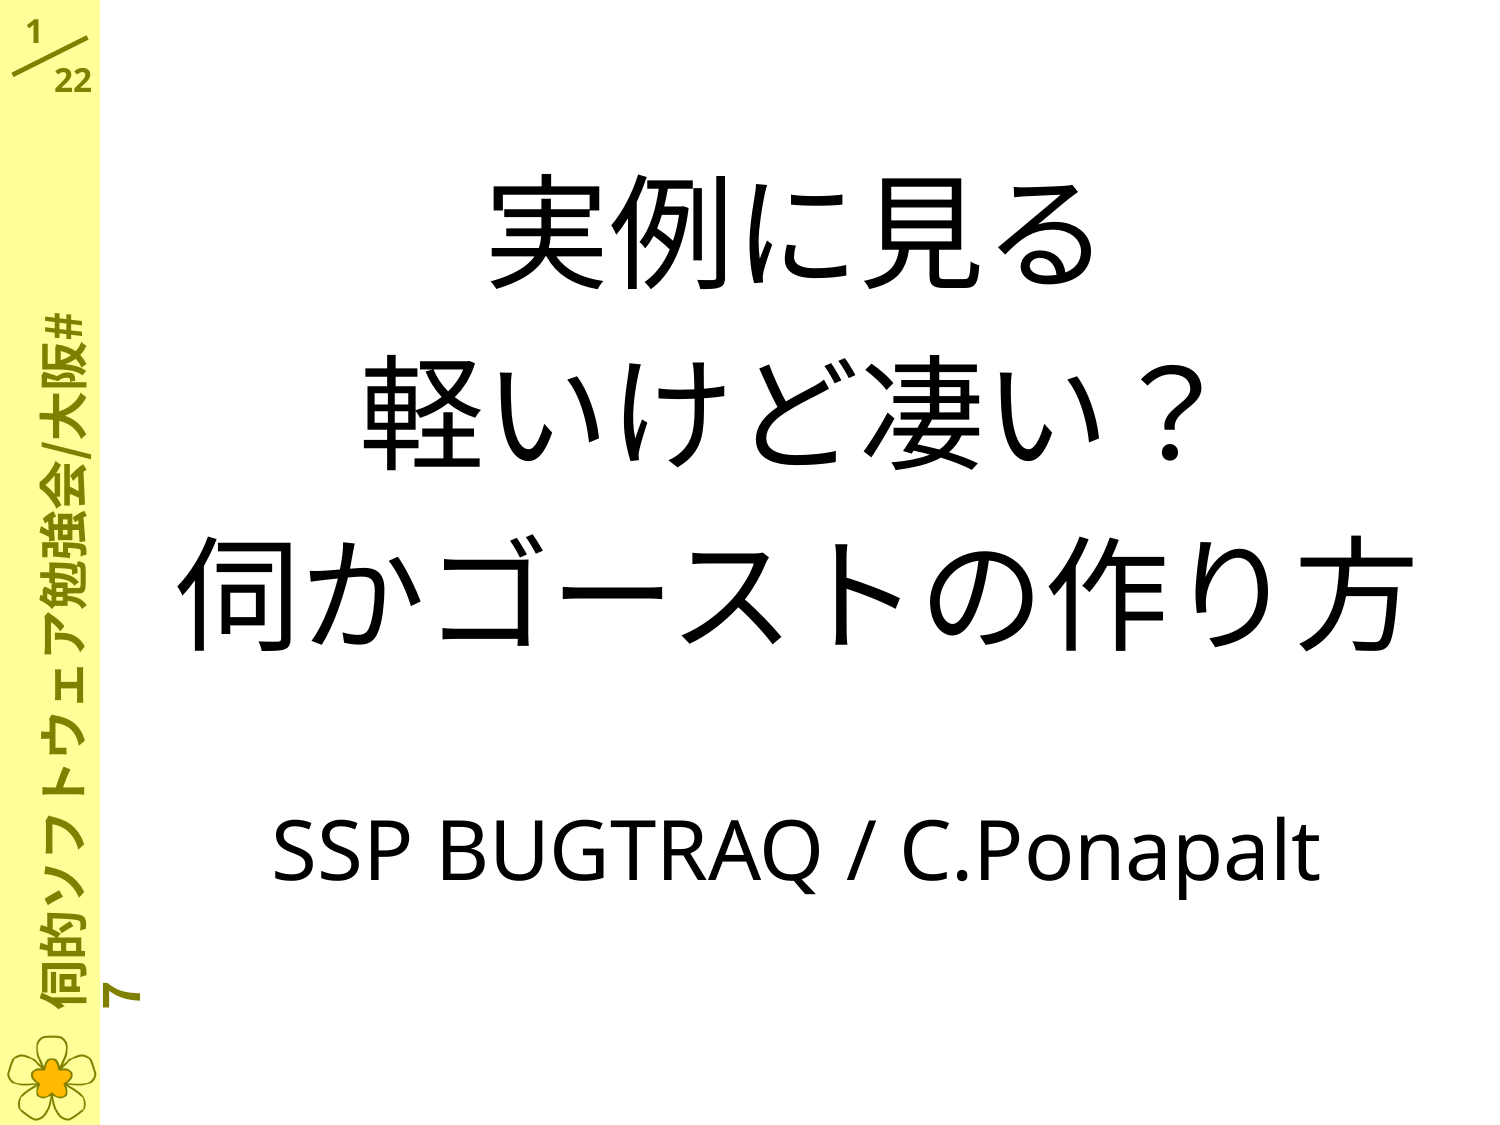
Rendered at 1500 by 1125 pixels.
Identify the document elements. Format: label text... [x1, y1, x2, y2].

picture [5, 1033, 99, 1122]
title 実例に見る 軽いけど凄い？ 伺かゴーストの作り方 [147, 44, 1447, 768]
list SSP BUGTRAQ / C.Ponapalt [147, 791, 1447, 1125]
